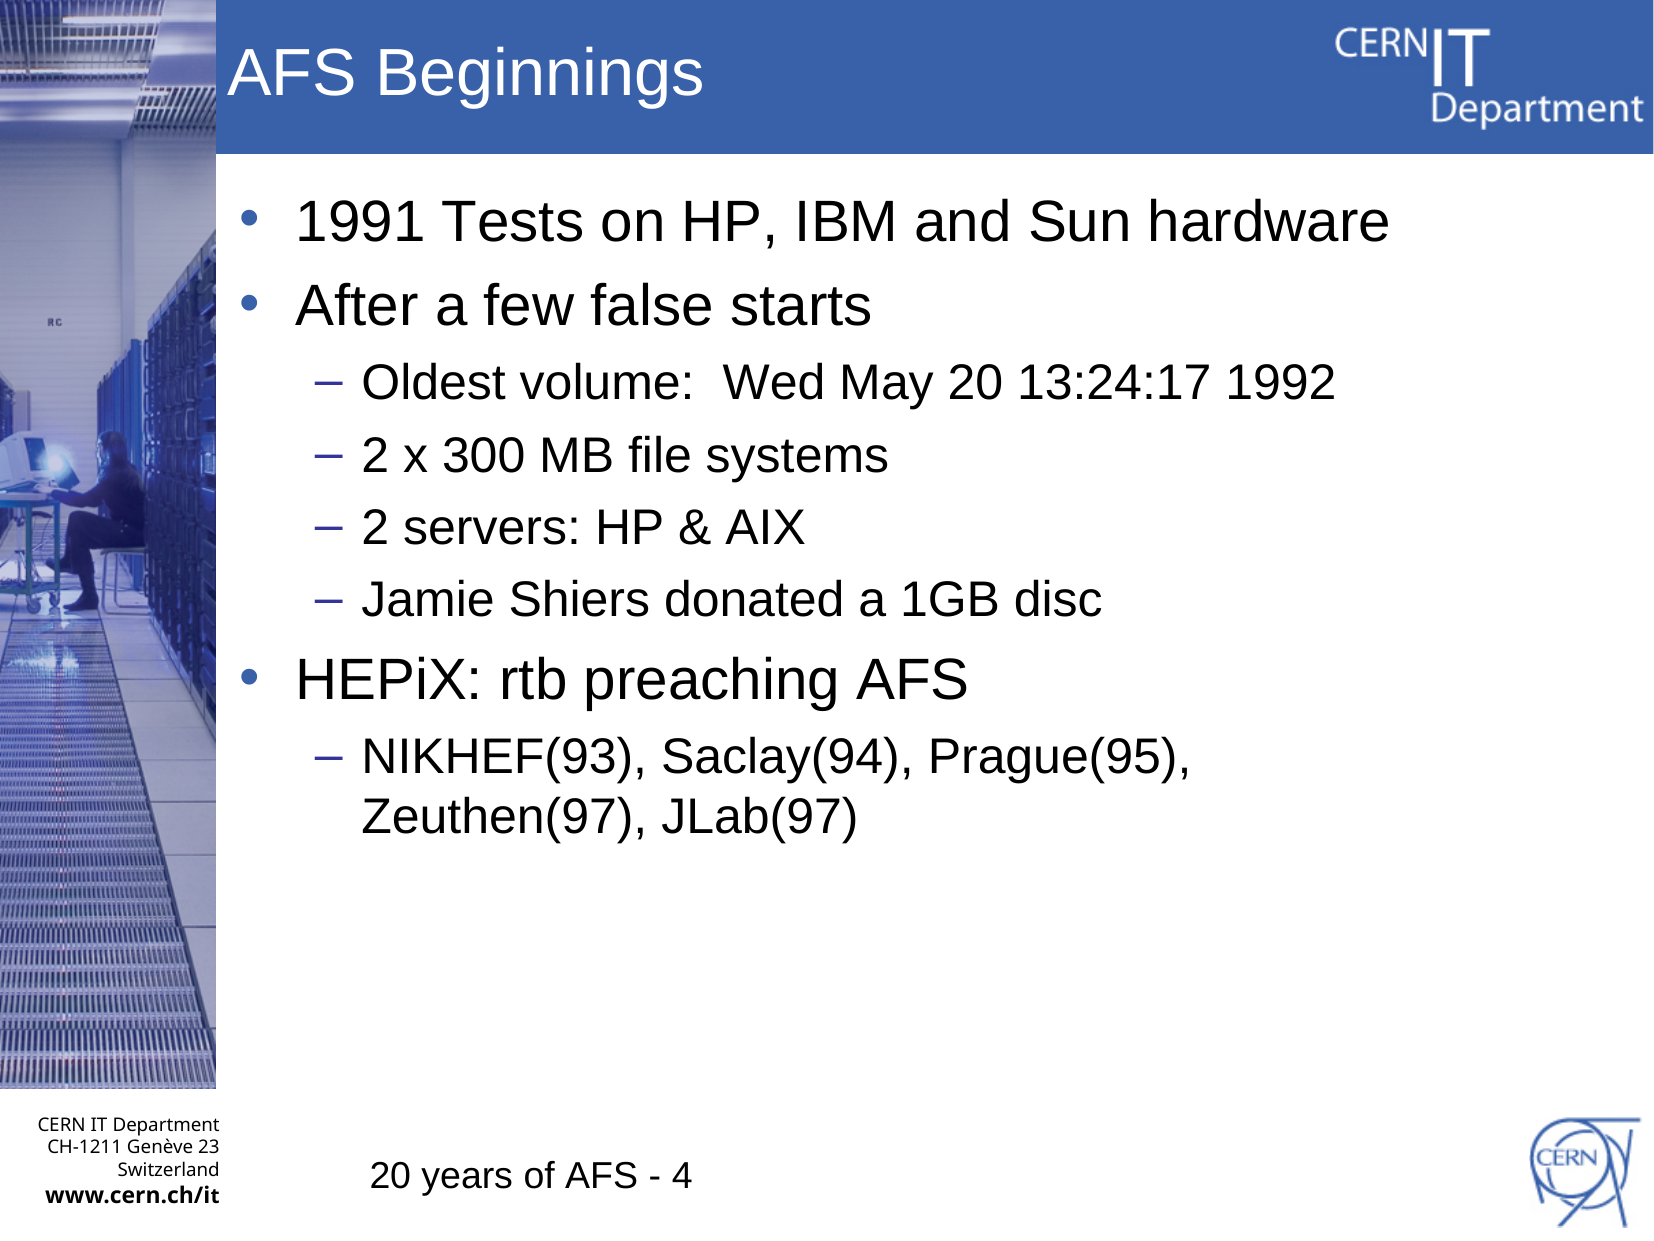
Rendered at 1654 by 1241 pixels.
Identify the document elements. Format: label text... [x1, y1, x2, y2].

list 1991 Tests on HP, IBM and Sun hardware After a few false starts Oldest volume: Wed May 20 13:24:17 1992 2 x 300 MB file systems 2 servers: HP & AIX Jamie Shiers donated a 1GB disc HEPiX: rtb preaching AFS NIKHEF(93), Saclay(94), Prague(95), Zeuthen(97), JLab(97) [224, 174, 1463, 1003]
picture [1529, 1116, 1642, 1228]
title AFS Beginnings [212, 0, 1126, 165]
picture [1126, 0, 1654, 154]
